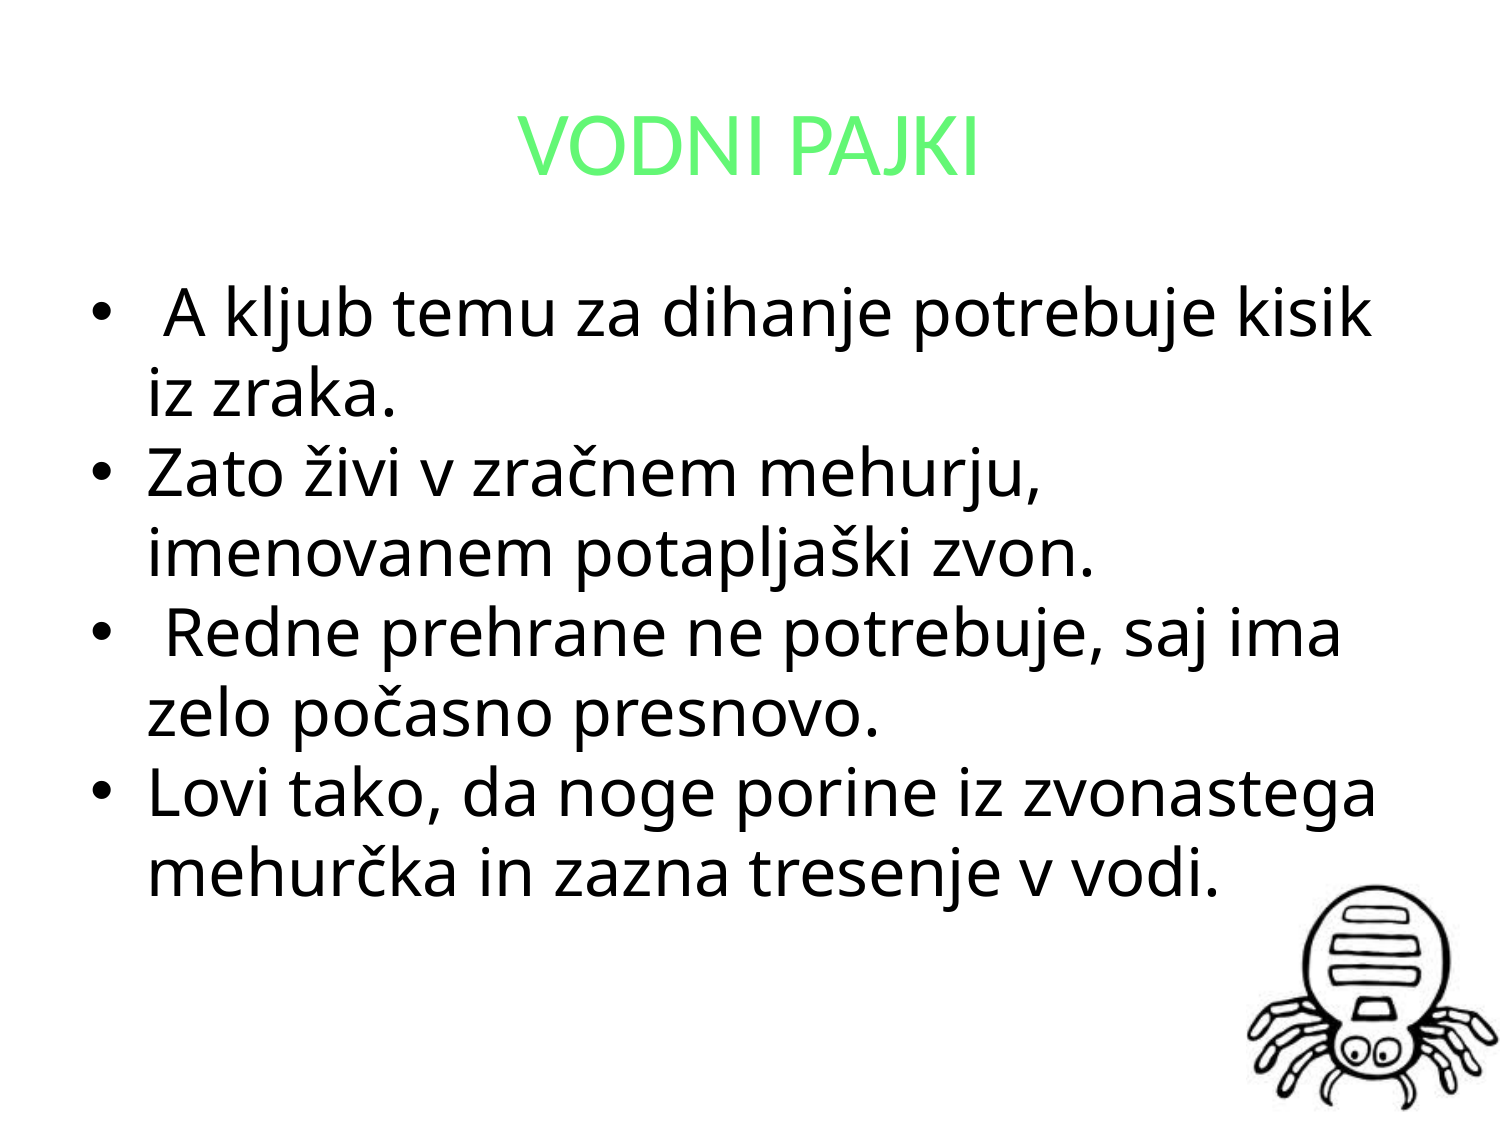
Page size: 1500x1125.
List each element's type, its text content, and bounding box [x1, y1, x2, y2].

picture [1246, 871, 1500, 1125]
list A kljub temu za dihanje potrebuje kisik iz zraka. Zato živi v zračnem mehurju, imenovanem potapljaški zvon. Redne prehrane ne potrebuje, saj ima zelo počasno presnovo. Lovi tako, da noge porine iz zvonastega mehurčka in zazna tresenje v vodi. [75, 262, 1425, 1005]
title VODNI PAJKI [75, 45, 1425, 233]
